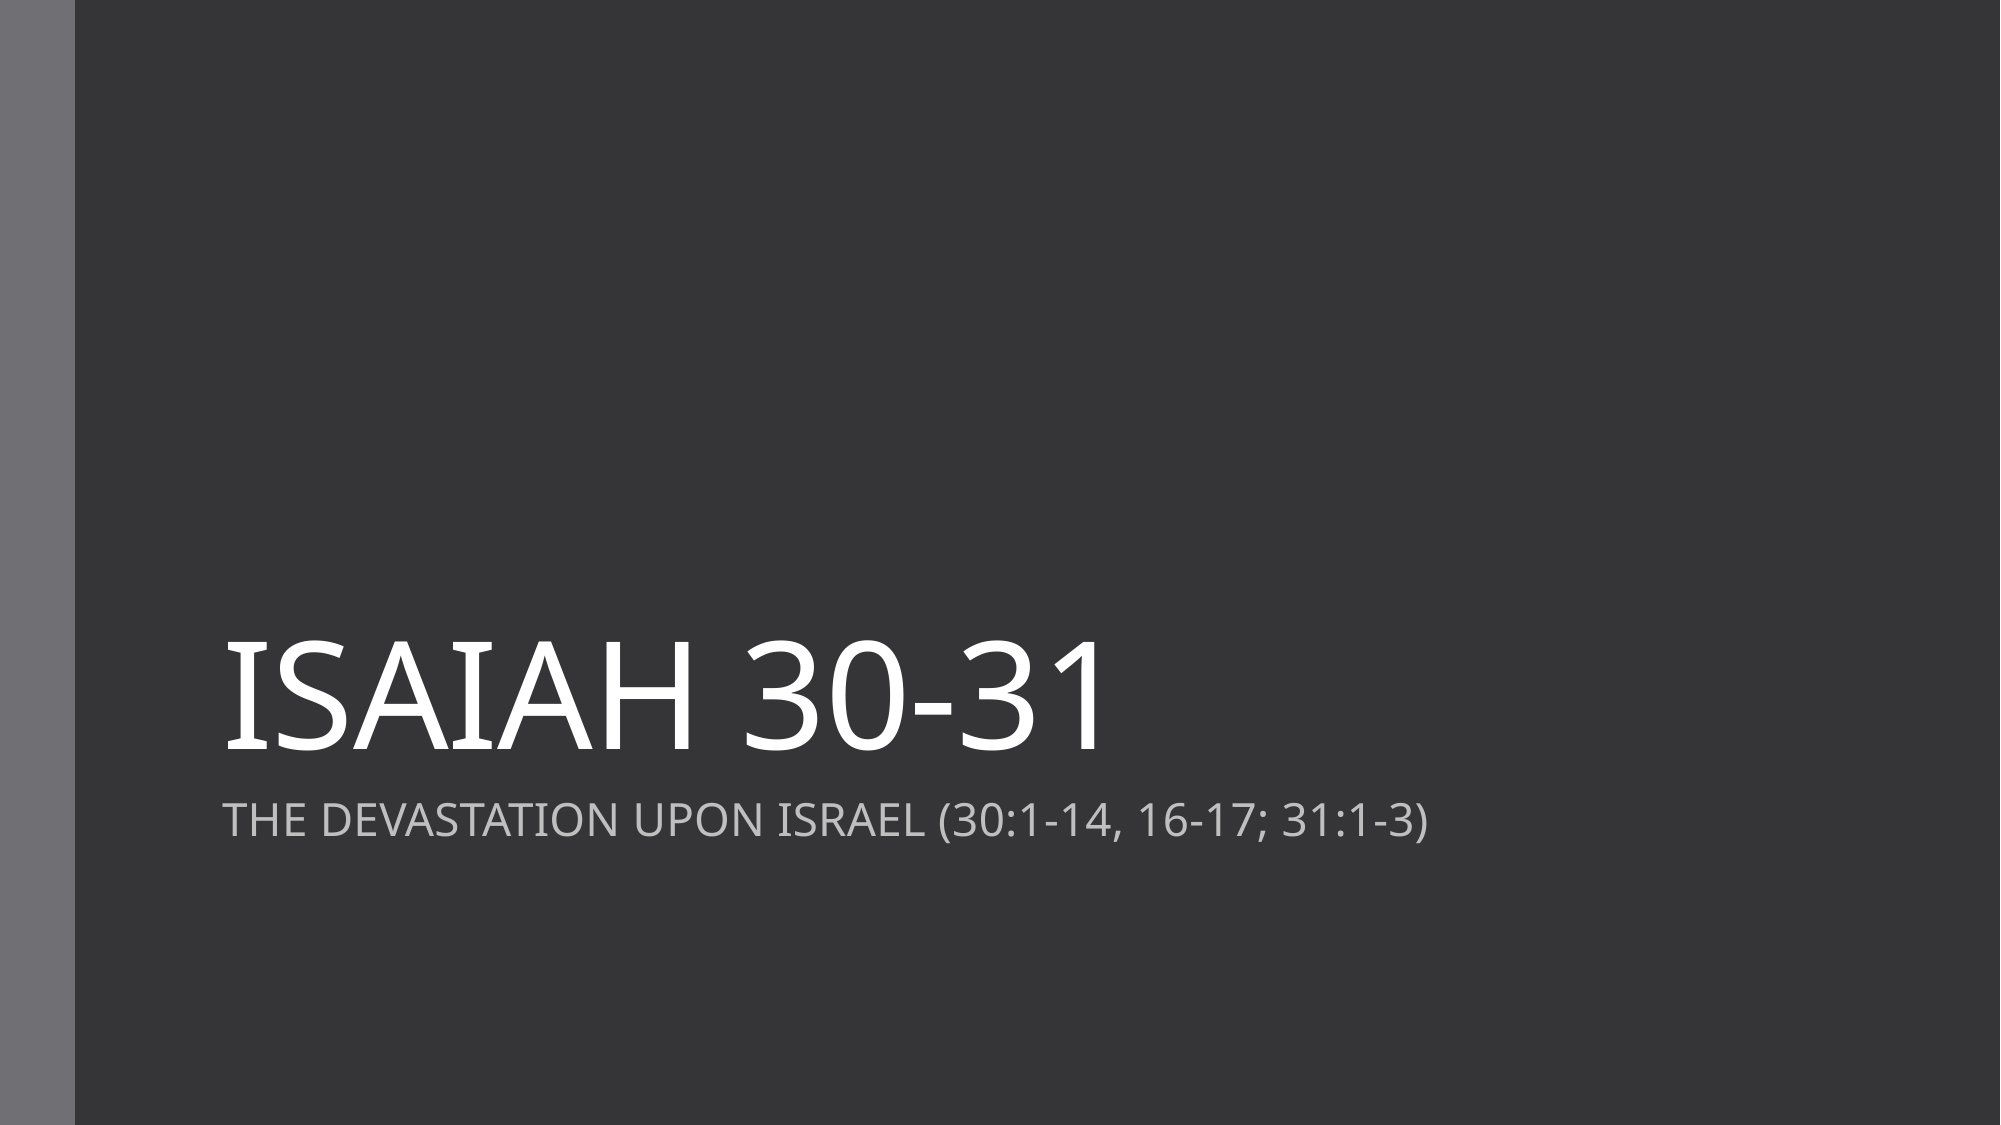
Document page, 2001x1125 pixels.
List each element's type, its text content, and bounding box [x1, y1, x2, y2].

title ISAIAH 30-31 [206, 124, 1752, 787]
subtitle THE DEVASTATION UPON ISRAEL (30:1-14, 16-17; 31:1-3) [206, 787, 1752, 1066]
